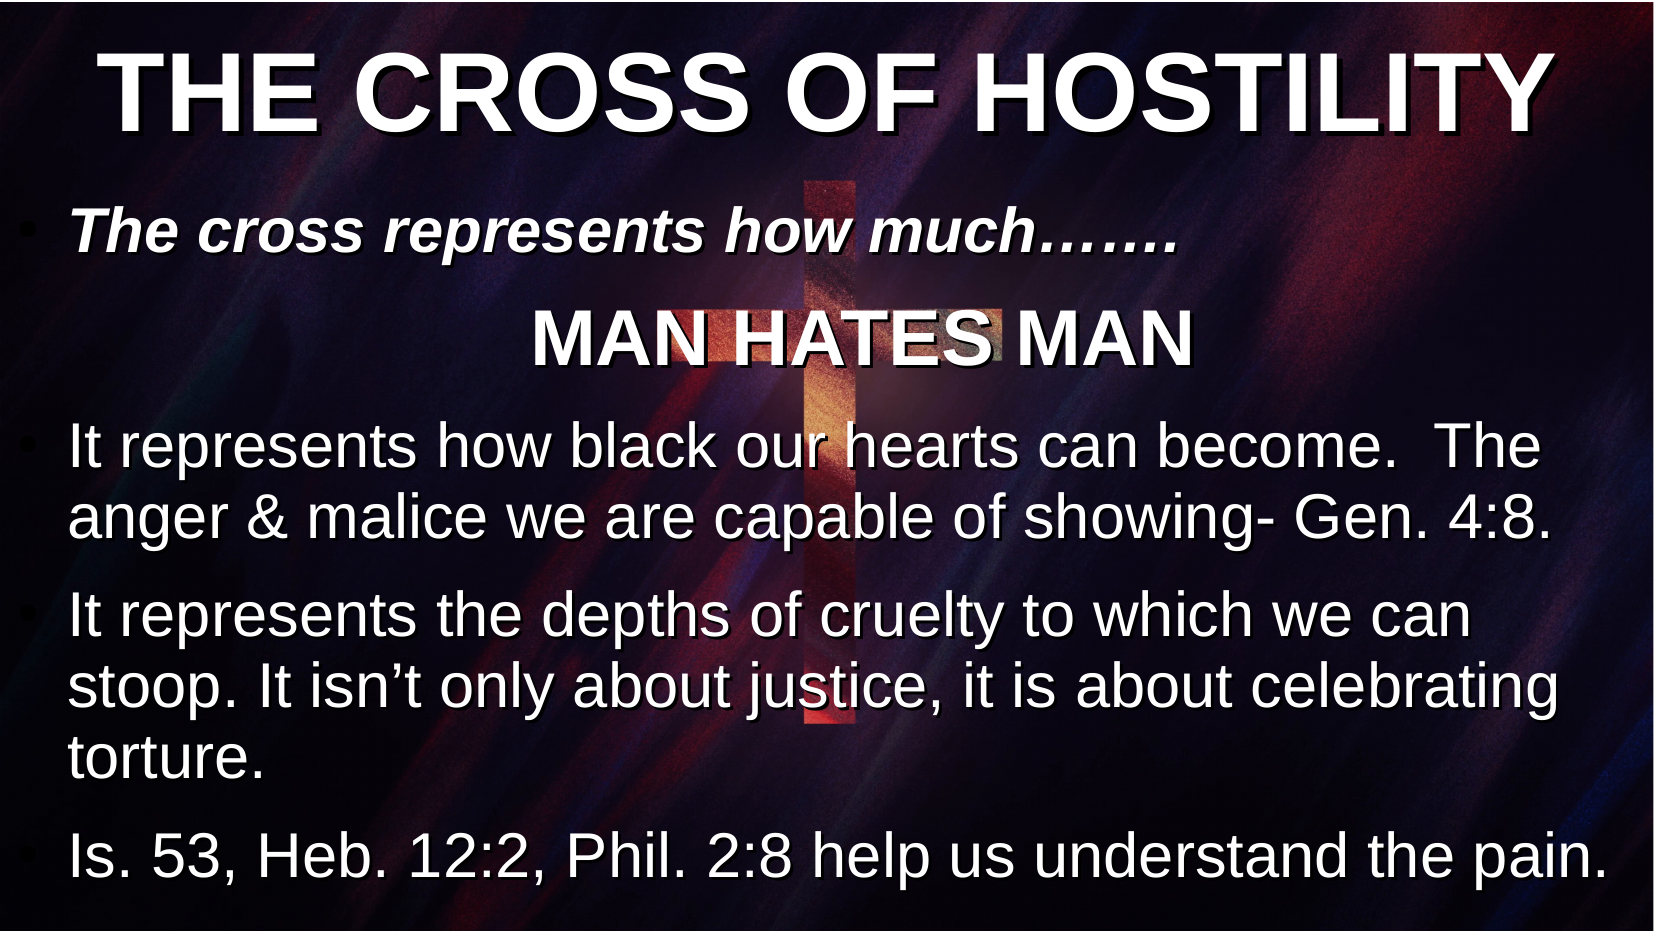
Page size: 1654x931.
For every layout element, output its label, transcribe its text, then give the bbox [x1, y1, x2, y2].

title THE CROSS OF HOSTILITY [82, 15, 1571, 171]
picture [0, 2, 1654, 195]
list The cross represents how much……. MAN HATES MAN It represents how black our hearts can become. The anger & malice we are capable of showing- Gen. 4:8. It represents the depths of cruelty to which we can stoop. It isn’t only about justice, it is about celebrating torture. Is. 53, Heb. 12:2, Phil. 2:8 help us understand the pain. [0, 195, 1654, 931]
